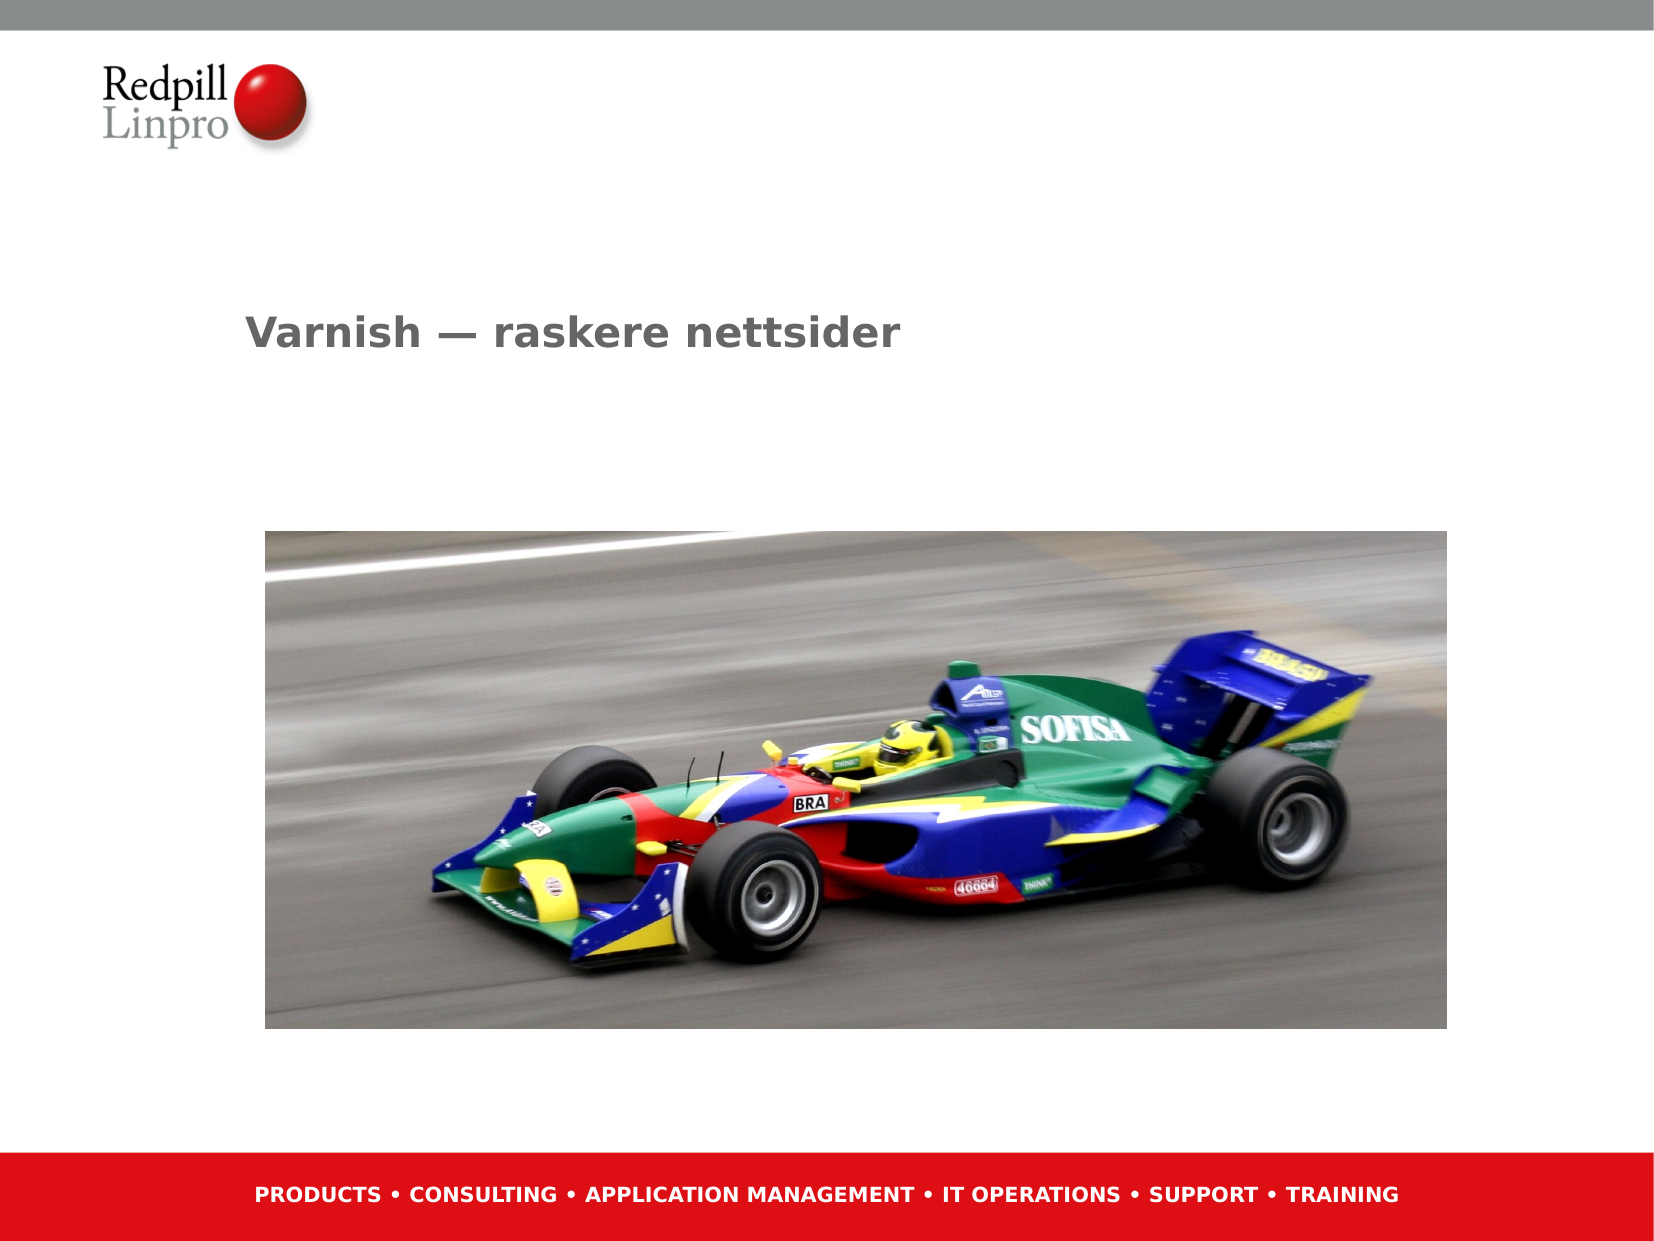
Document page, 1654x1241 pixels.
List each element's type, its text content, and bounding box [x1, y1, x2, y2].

text_box Varnish — raskere nettsider [230, 301, 1282, 402]
picture [0, 0, 1654, 1241]
